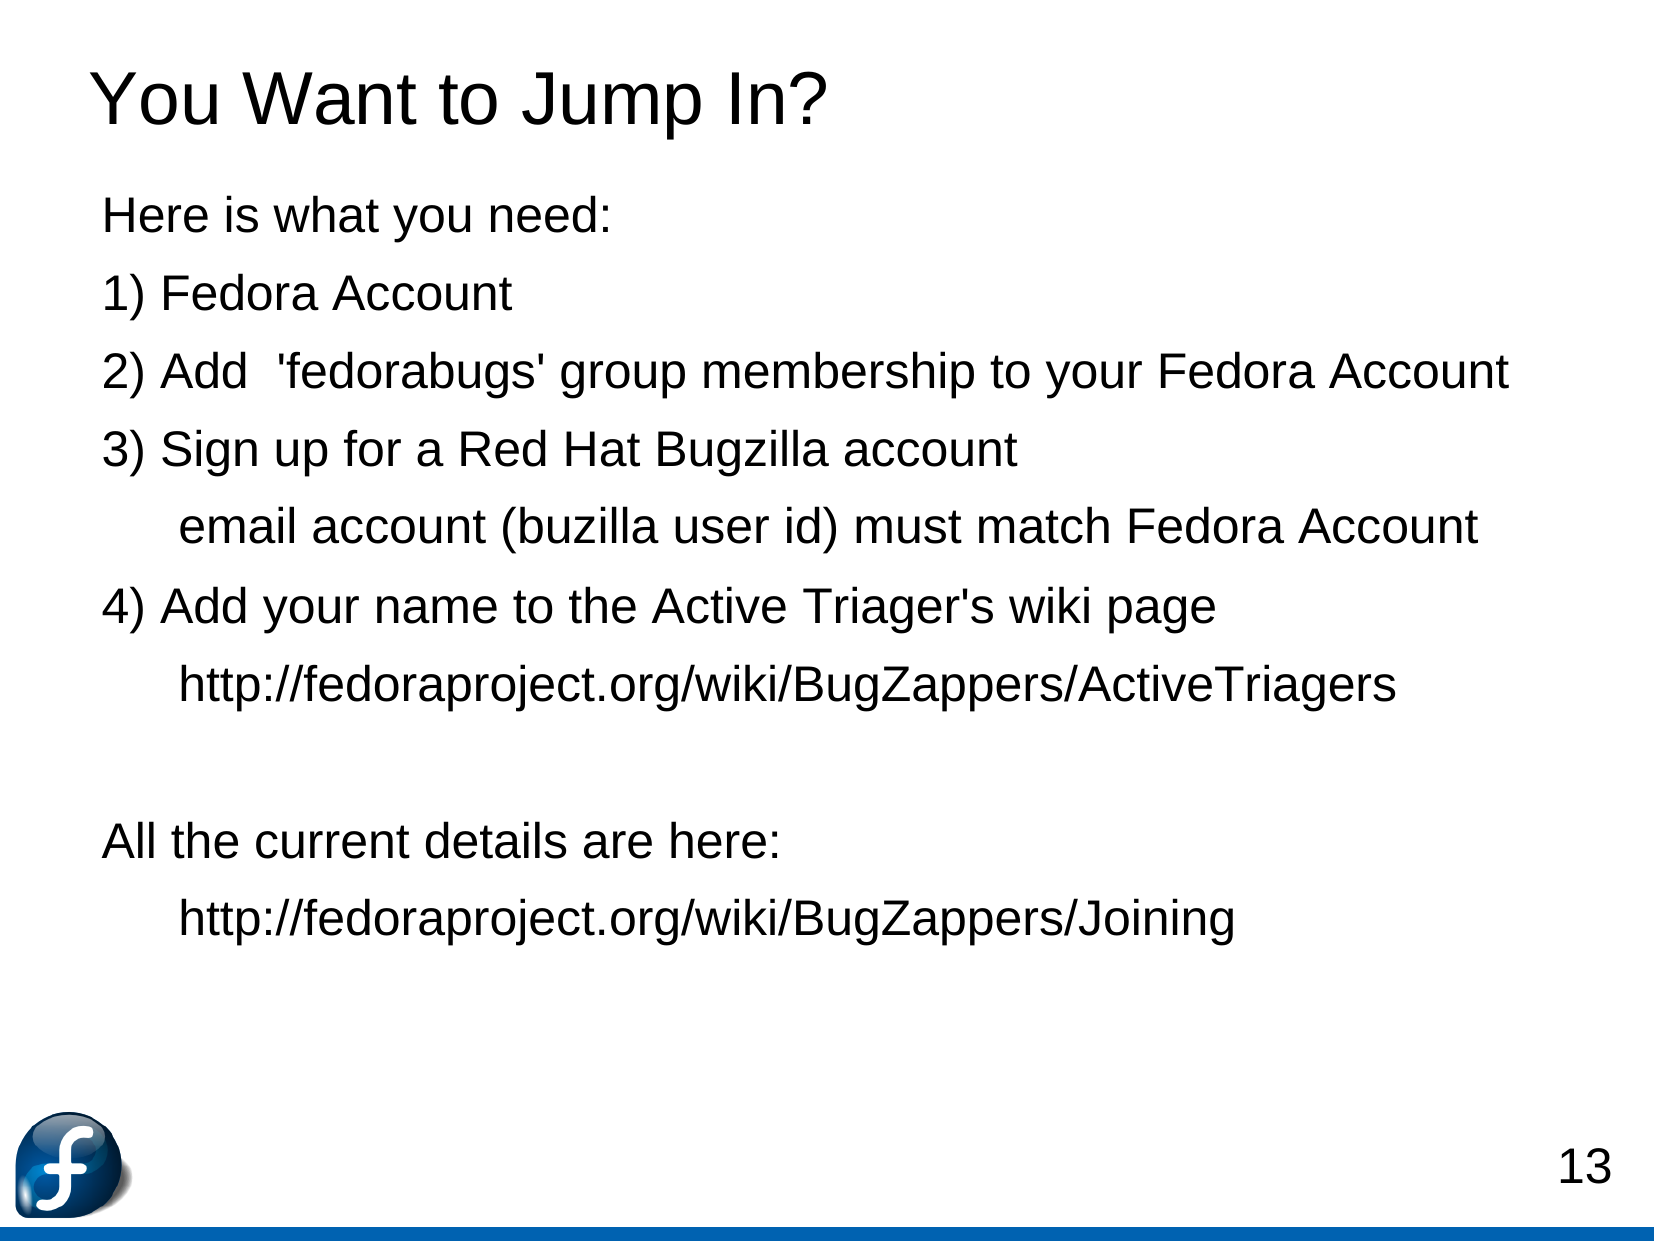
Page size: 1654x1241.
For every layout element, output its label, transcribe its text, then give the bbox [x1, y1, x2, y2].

title You Want to Jump In? [88, 37, 1501, 160]
list Here is what you need: 1) Fedora Account 2) Add 'fedorabugs' group membership to your Fedora Account 3) Sign up for a Red Hat Bugzilla account email account (buzilla user id) must match Fedora Account 4) Add your name to the Active Triager's wiki page http://fedoraproject.org/wiki/BugZappers/ActiveTriagers All the current details are here: http://fedoraproject.org/wiki/BugZappers/Joining [83, 187, 1538, 1126]
picture [11, 1105, 133, 1227]
text_box <number> [1384, 1137, 1613, 1201]
